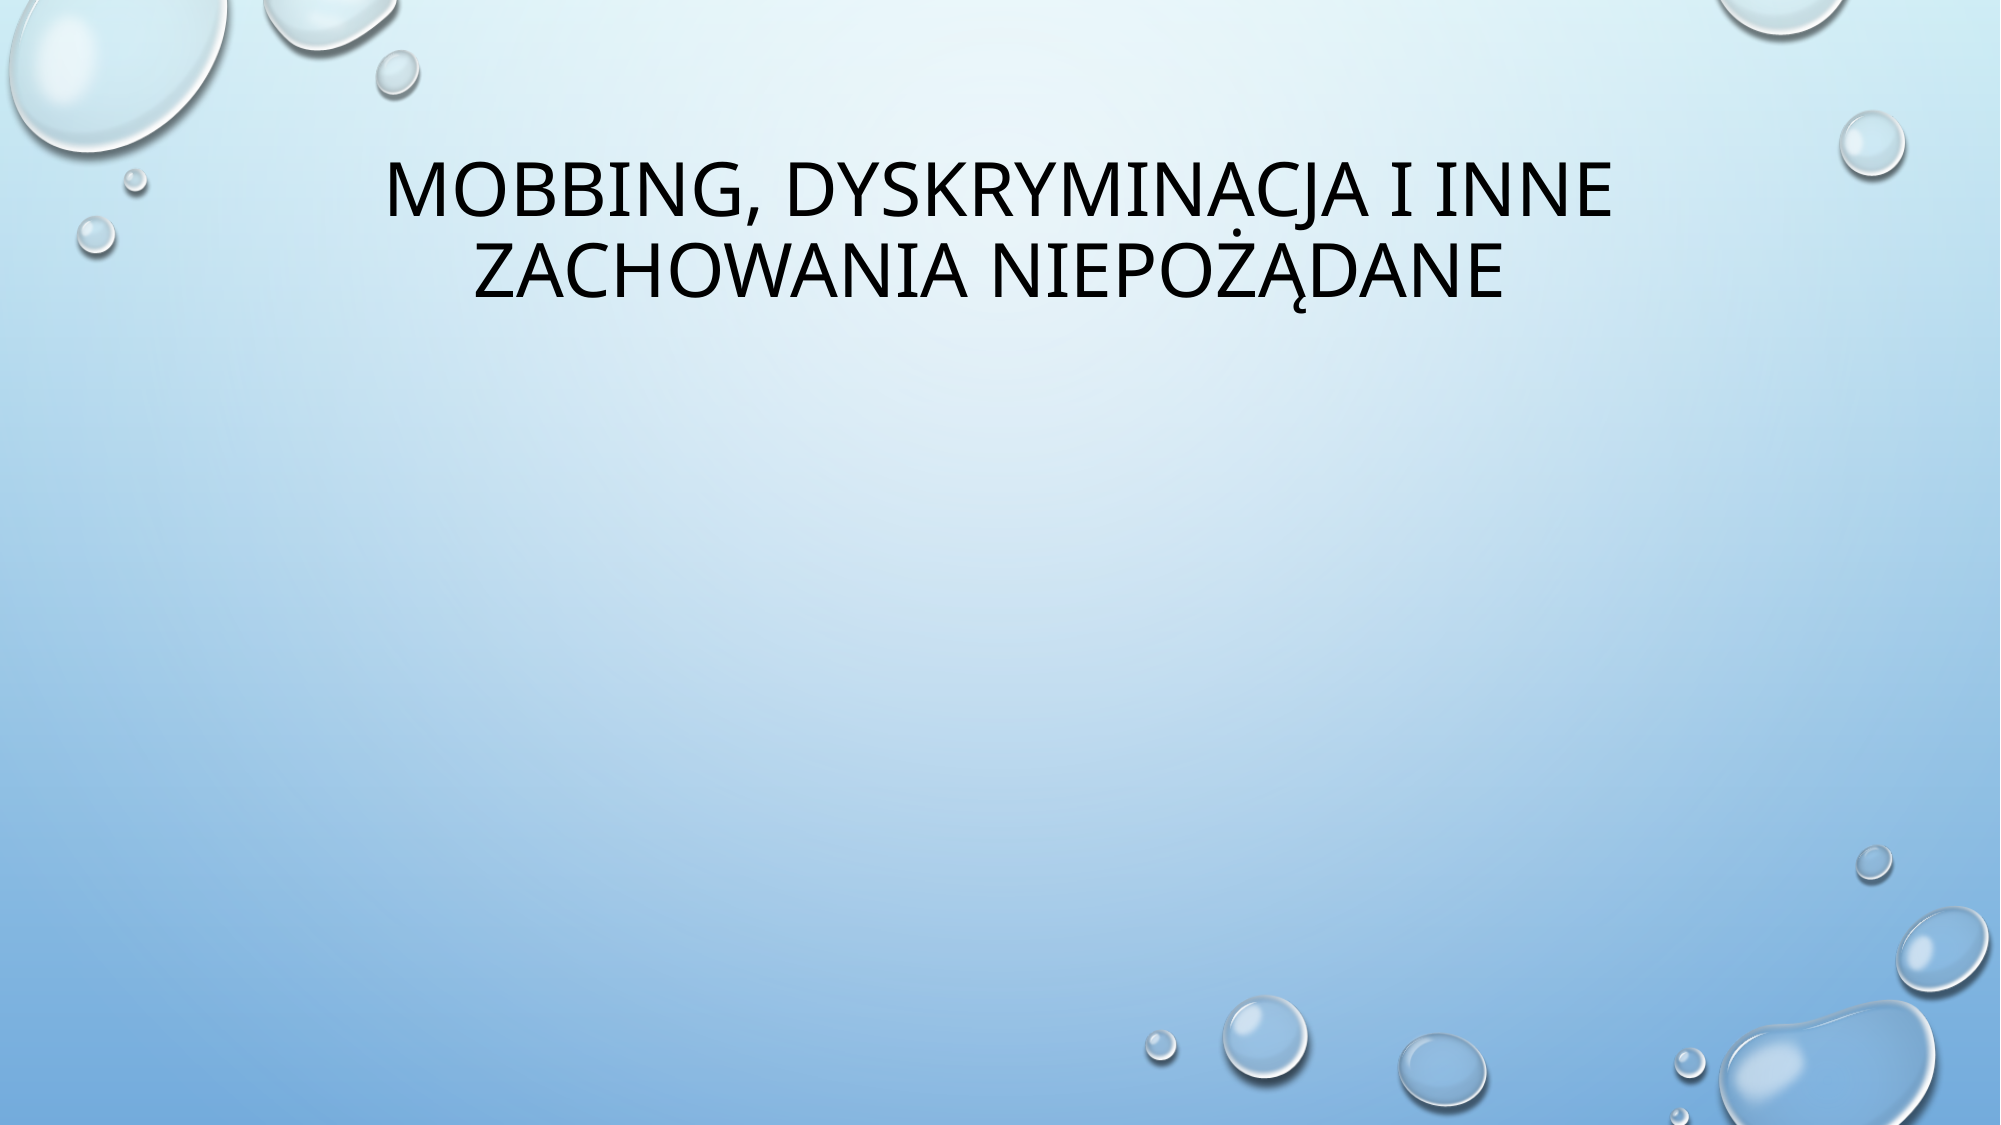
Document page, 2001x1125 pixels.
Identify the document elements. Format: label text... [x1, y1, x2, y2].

title Mobbing, dyskryminacja i inne zachowania niepożądane [149, 101, 1851, 364]
